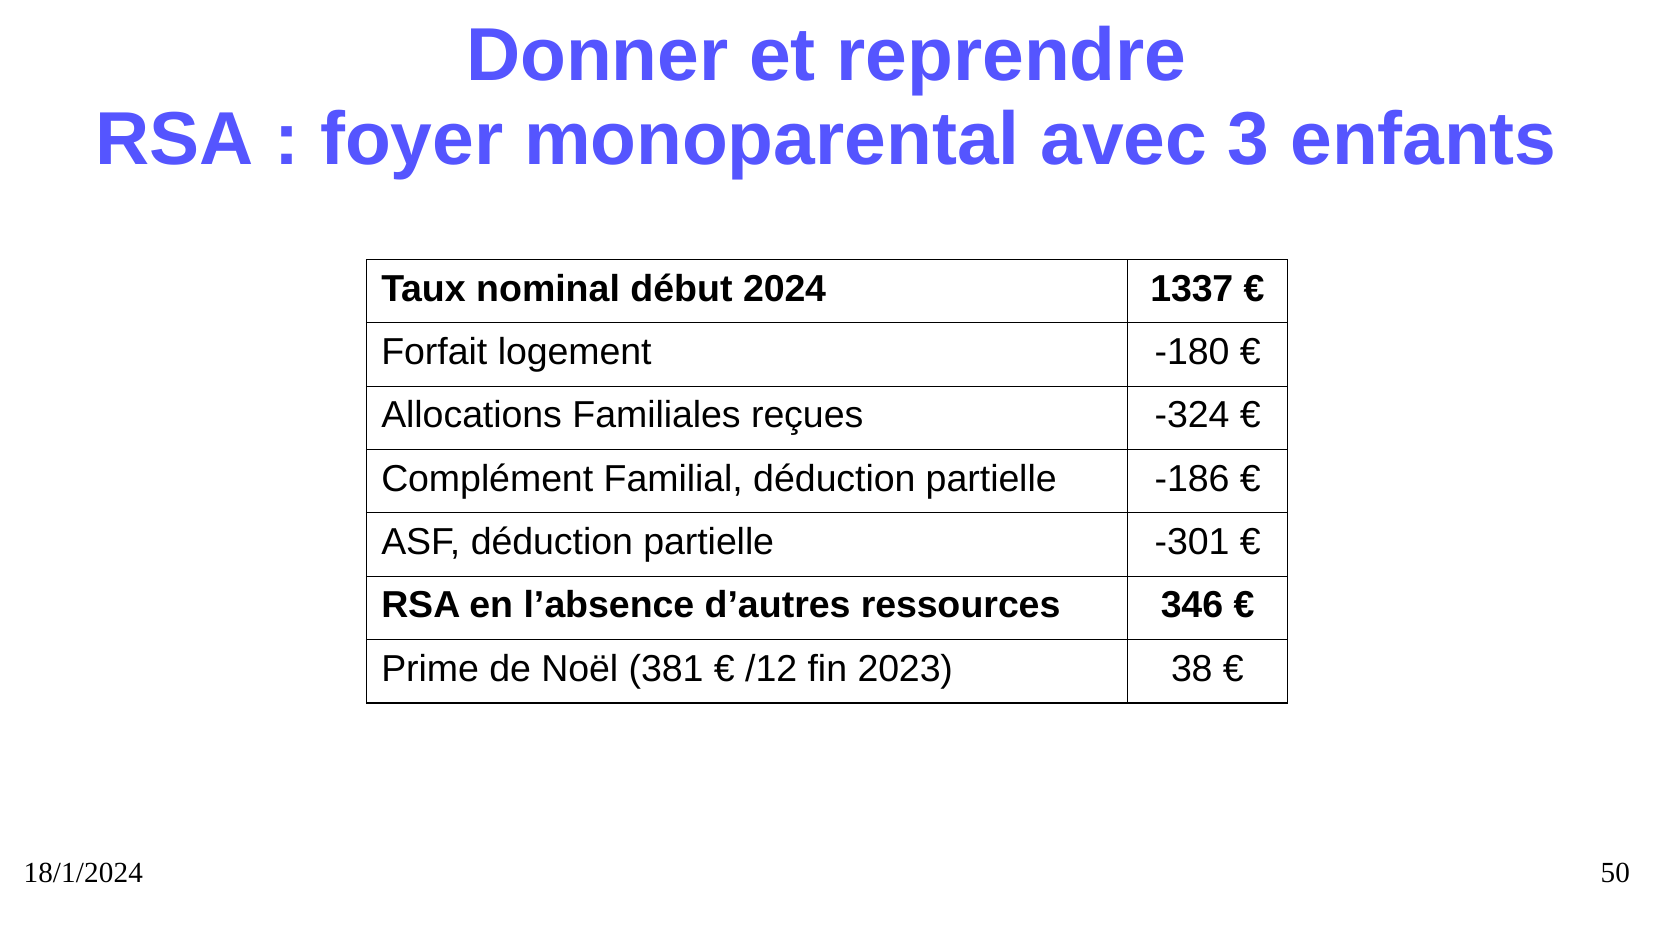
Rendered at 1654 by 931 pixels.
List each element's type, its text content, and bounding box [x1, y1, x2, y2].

table_cell Complément Familial, déduction partielle [367, 450, 1127, 512]
table_cell Forfait logement [367, 323, 1127, 386]
table_cell ASF, déduction partielle [367, 513, 1127, 576]
table_cell 38 € [1128, 640, 1287, 702]
table_header Taux nominal début 2024 [367, 260, 1127, 322]
table_cell -186 € [1128, 450, 1287, 512]
table_cell Prime de Noël (381 € /12 fin 2023) [367, 640, 1127, 702]
table_cell RSA en l’absence d’autres ressources [367, 577, 1127, 639]
table_cell -180 € [1128, 323, 1287, 386]
table_header 1337 € [1128, 260, 1287, 322]
title Donner et reprendre RSA : foyer monoparental avec 3 enfants [82, 12, 1571, 181]
table_cell Allocations Familiales reçues [367, 387, 1127, 449]
table_cell -324 € [1128, 387, 1287, 449]
table_cell 346 € [1128, 577, 1287, 639]
table_cell -301 € [1128, 513, 1287, 576]
